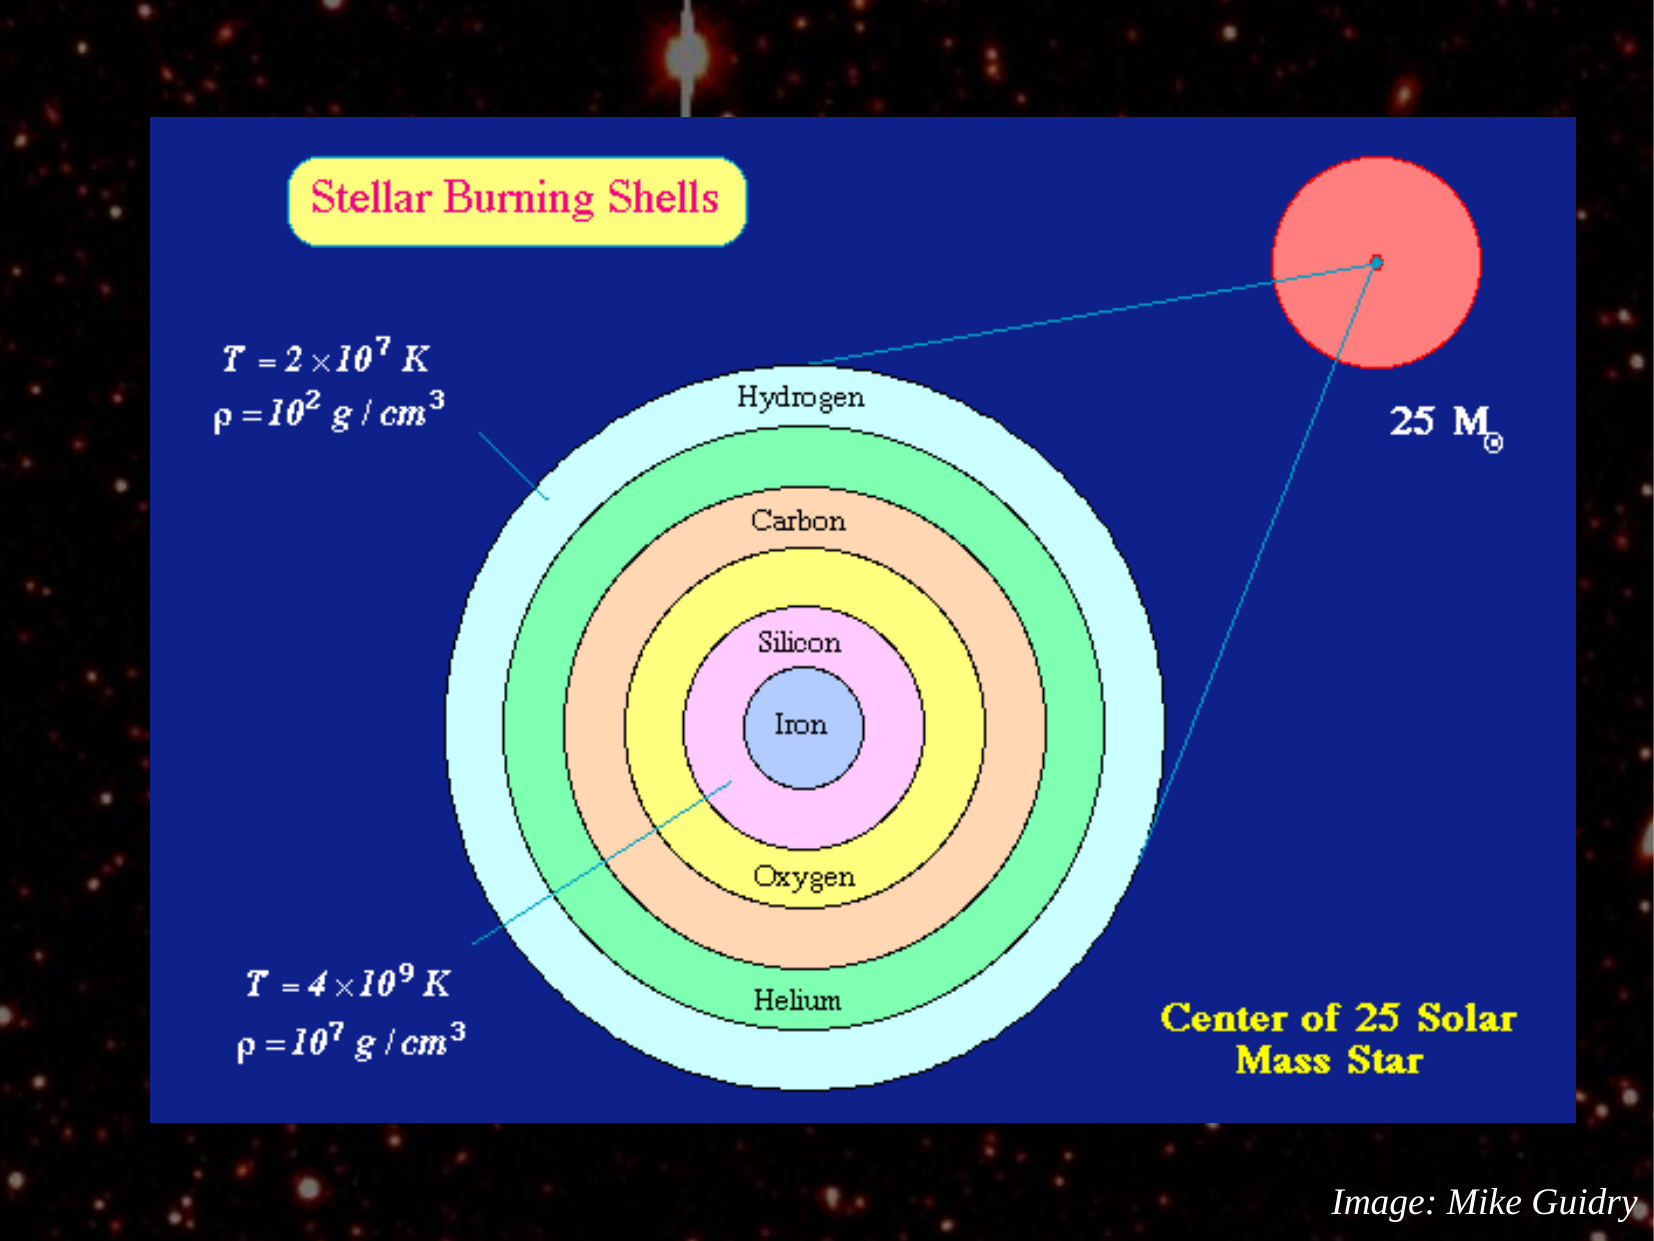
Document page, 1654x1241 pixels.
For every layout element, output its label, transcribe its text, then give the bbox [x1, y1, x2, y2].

text_box Image: Mike Guidry [1331, 1181, 1639, 1223]
picture [0, 0, 1654, 1241]
